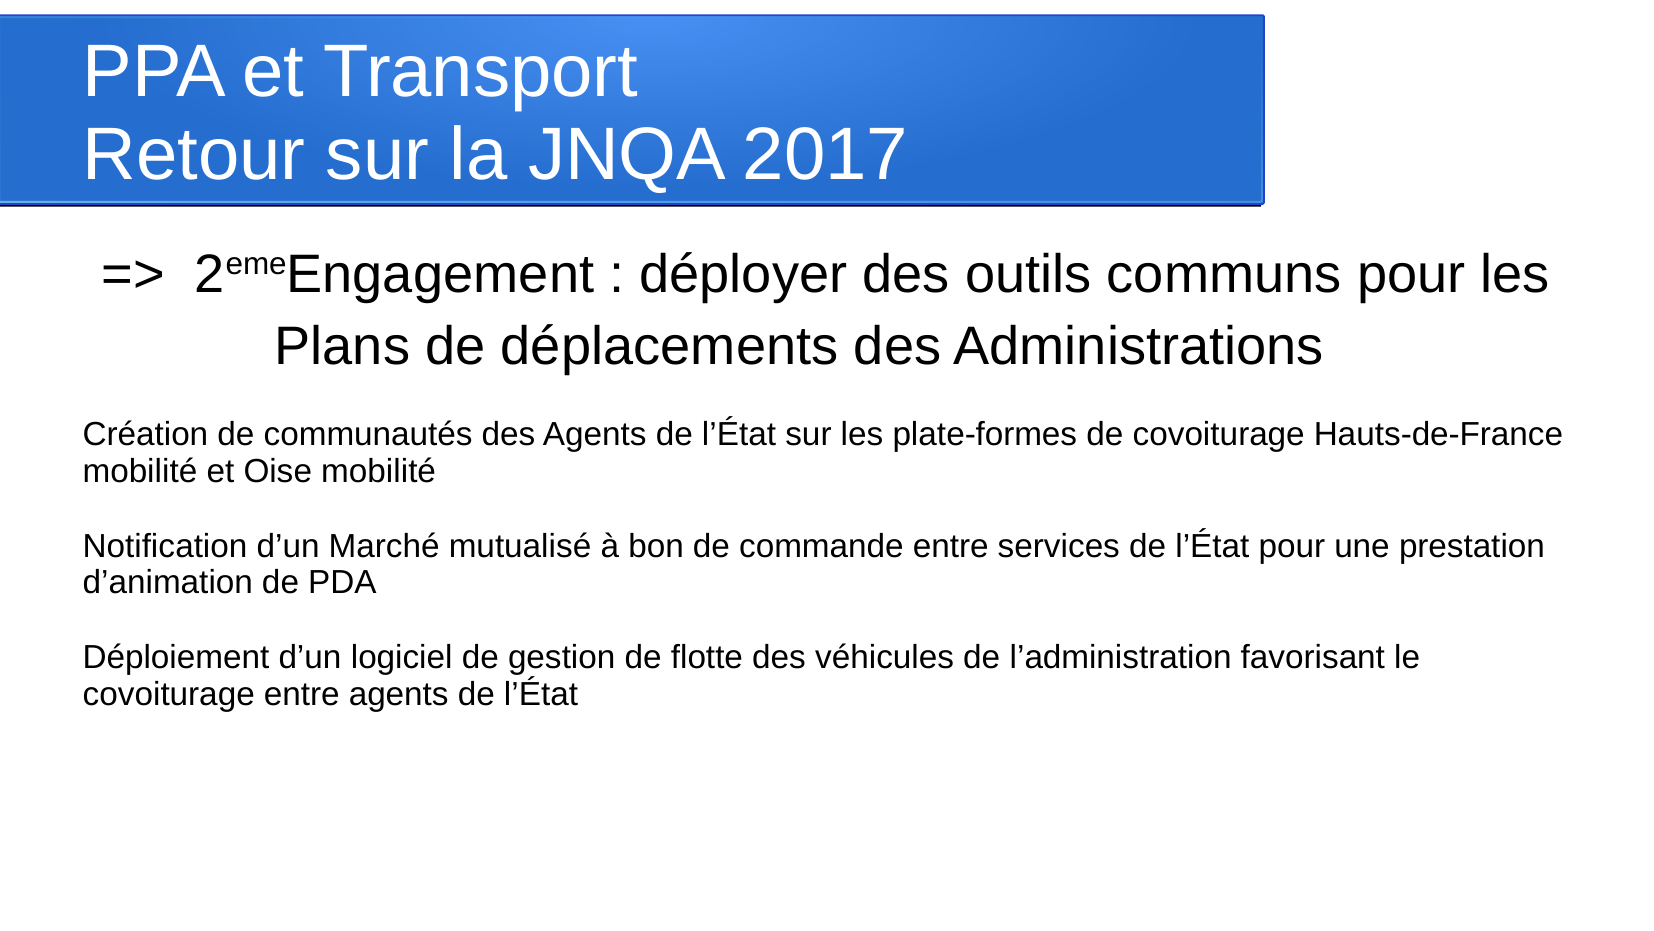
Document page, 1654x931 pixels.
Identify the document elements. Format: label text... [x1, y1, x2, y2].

title PPA et Transport Retour sur la JNQA 2017 [82, 29, 1235, 196]
subtitle => 2emeEngagement : déployer des outils communs pour les Plans de déplacements des Administrations Création de communautés des Agents de l’État sur les plate-formes de covoiturage Hauts-de-France mobilité et Oise mobilité Notification d’un Marché mutualisé à bon de commande entre services de l’État pour une prestation d’animation de PDA Déploiement d’un logiciel de gestion de flotte des véhicules de l’administration favorisant le covoiturage entre agents de l’État [82, 224, 1571, 764]
